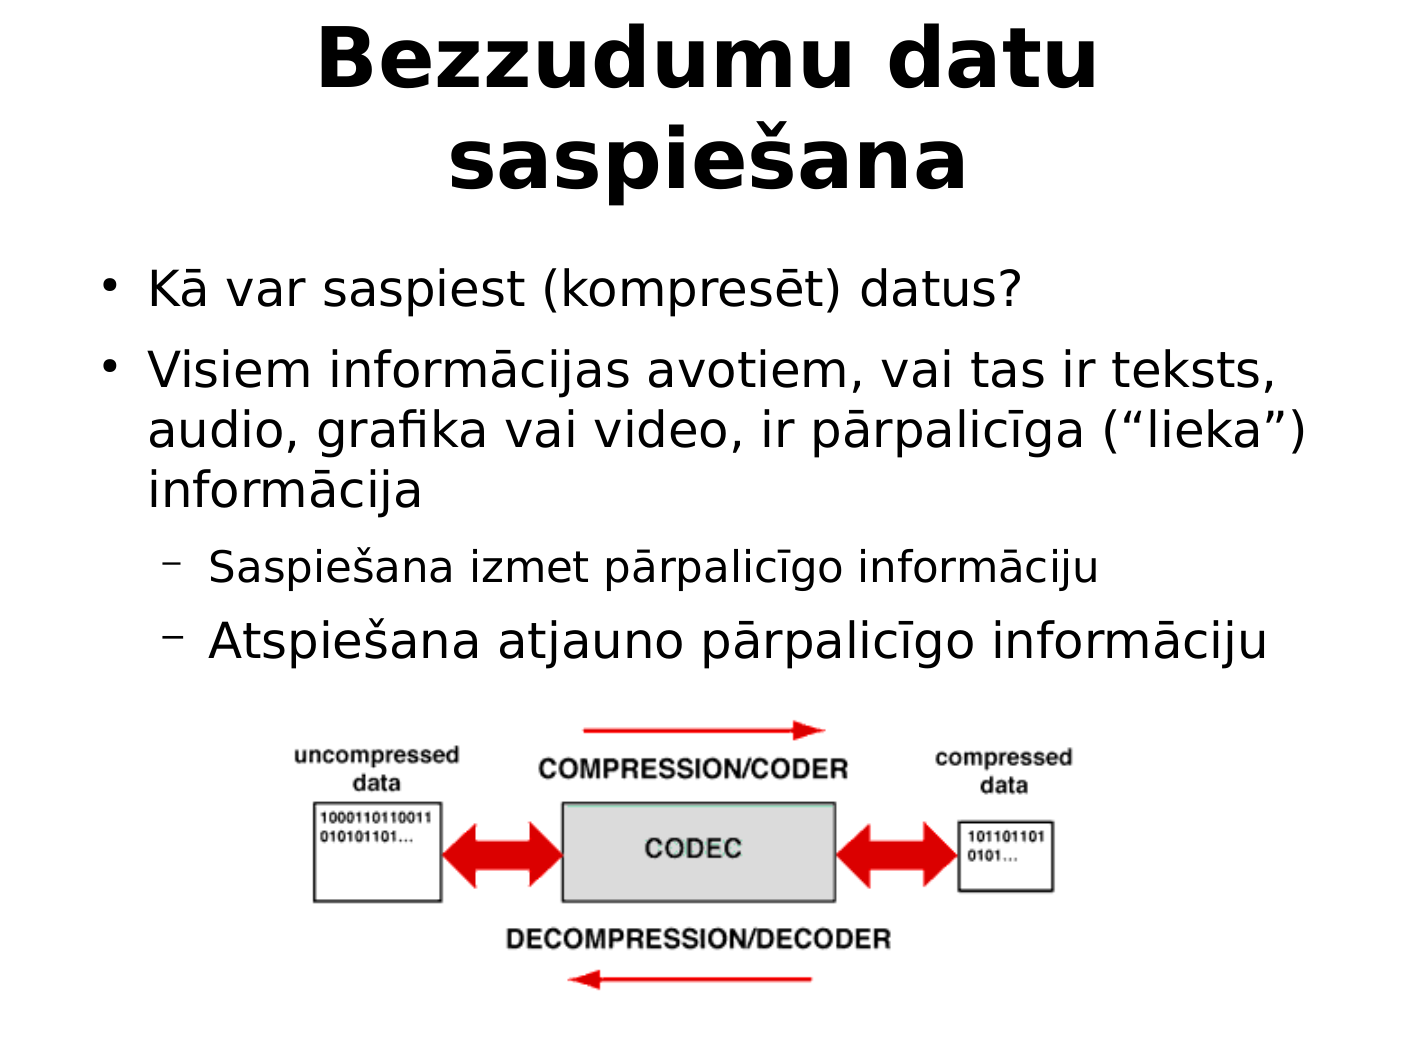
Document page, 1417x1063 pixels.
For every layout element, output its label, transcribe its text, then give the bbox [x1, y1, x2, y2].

title Bezzudumu datu saspiešana [70, 42, 1346, 168]
picture [281, 708, 1093, 1003]
list Kā var saspiest (kompresēt) datus? Visiem informācijas avotiem, vai tas ir teksts, audio, grafika vai video, ir pārpalicīga (“lieka”) informācija Saspiešana izmet pārpalicīgo informāciju Atspiešana atjauno pārpalicīgo informāciju [70, 248, 1346, 680]
